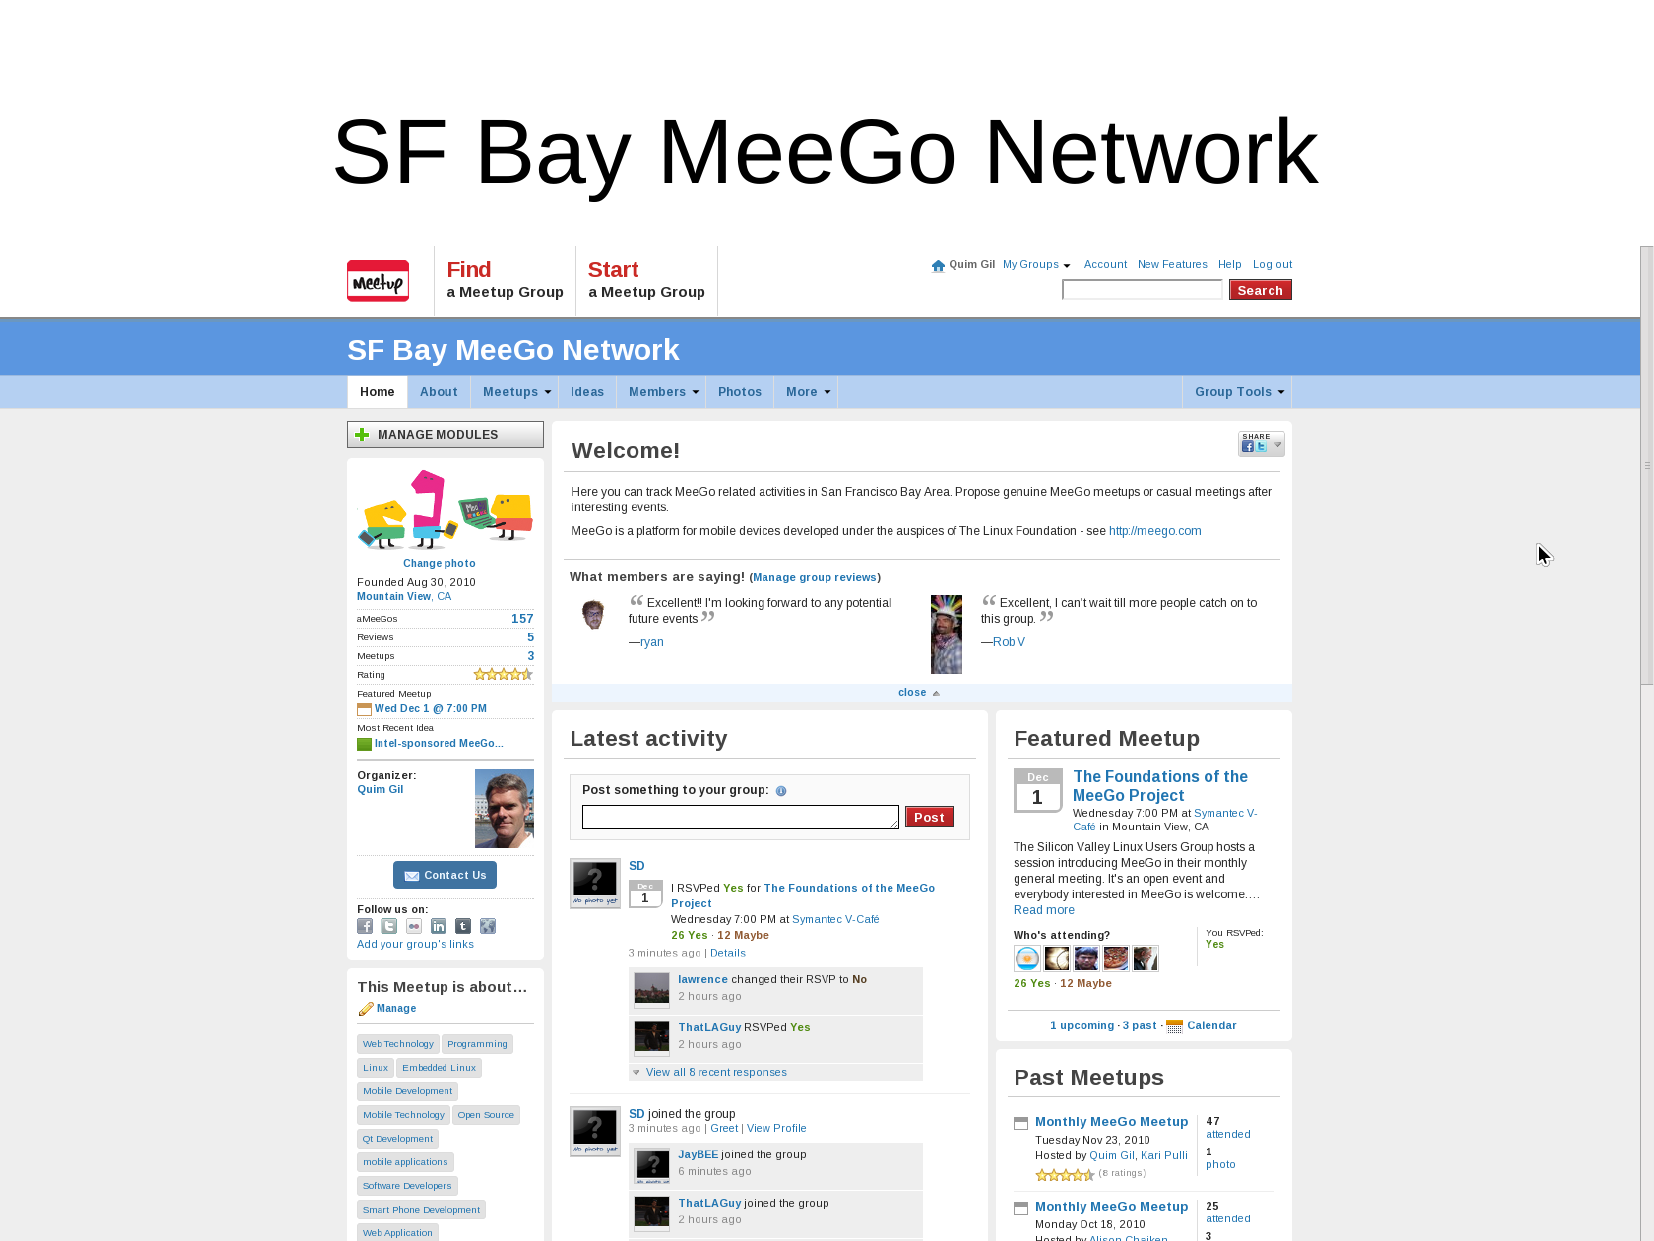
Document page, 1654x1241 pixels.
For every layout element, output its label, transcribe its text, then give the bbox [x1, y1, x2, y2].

title SF Bay MeeGo Network [82, 49, 1571, 246]
picture [0, 246, 1654, 1241]
